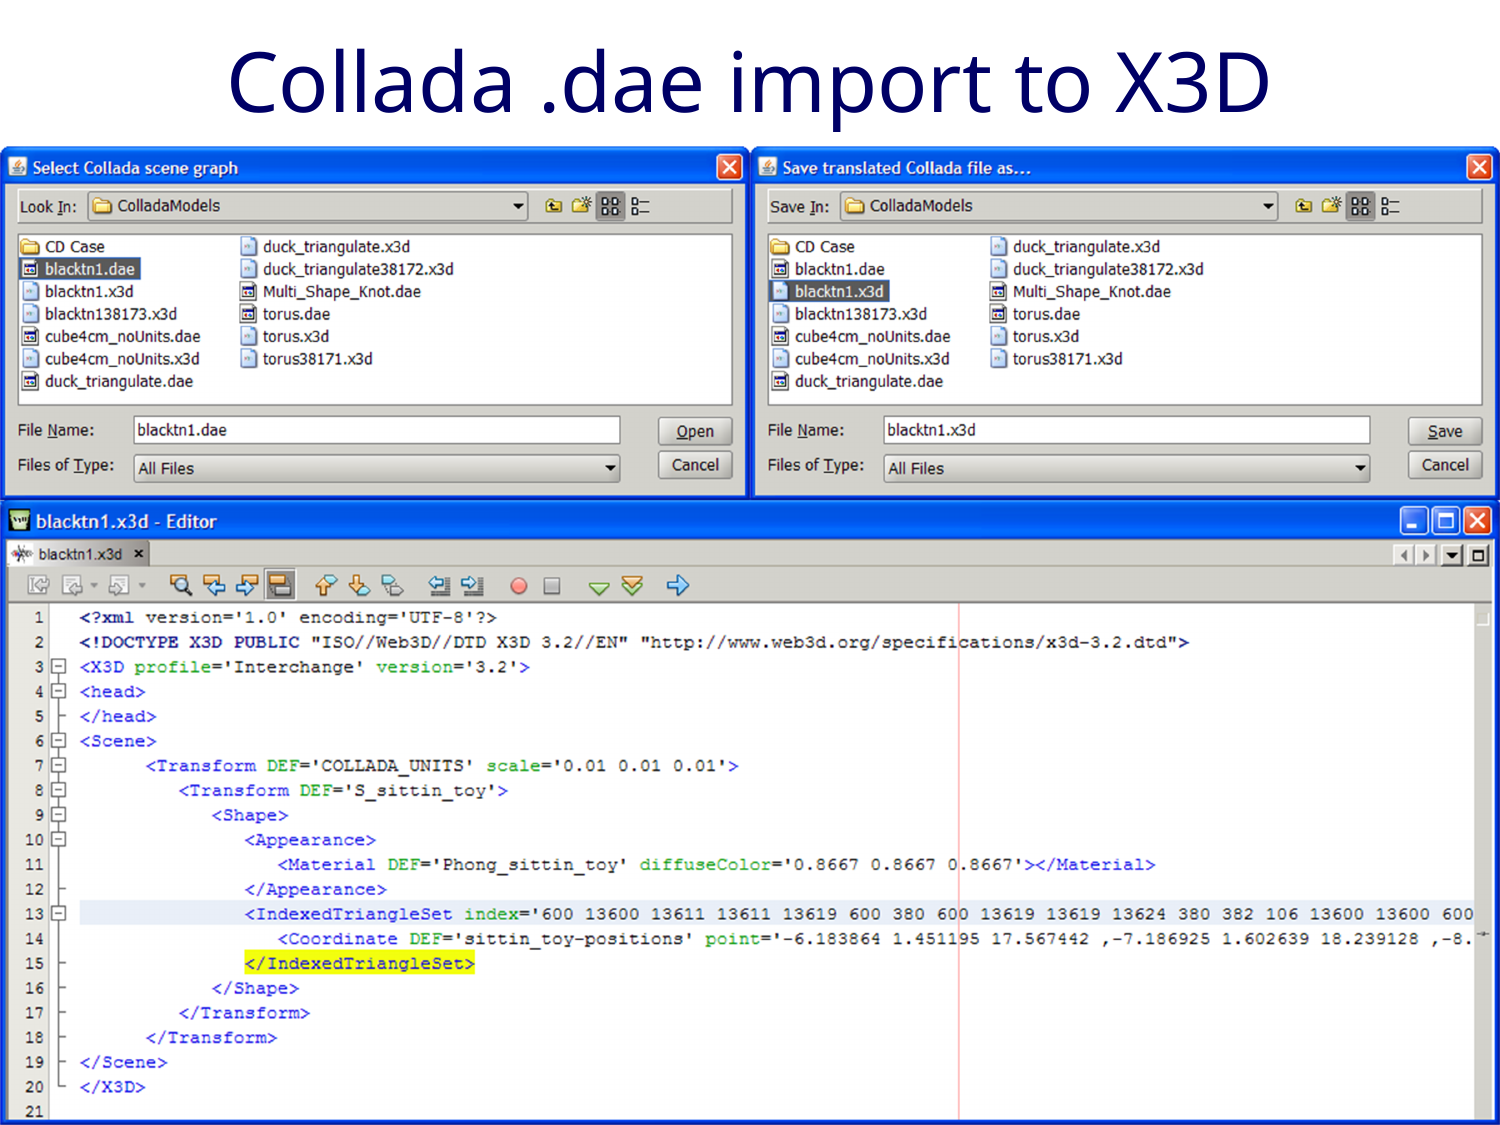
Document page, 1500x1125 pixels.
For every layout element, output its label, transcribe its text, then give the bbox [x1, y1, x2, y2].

title Collada .dae import to X3D [112, 9, 1388, 146]
picture [0, 146, 1500, 1125]
